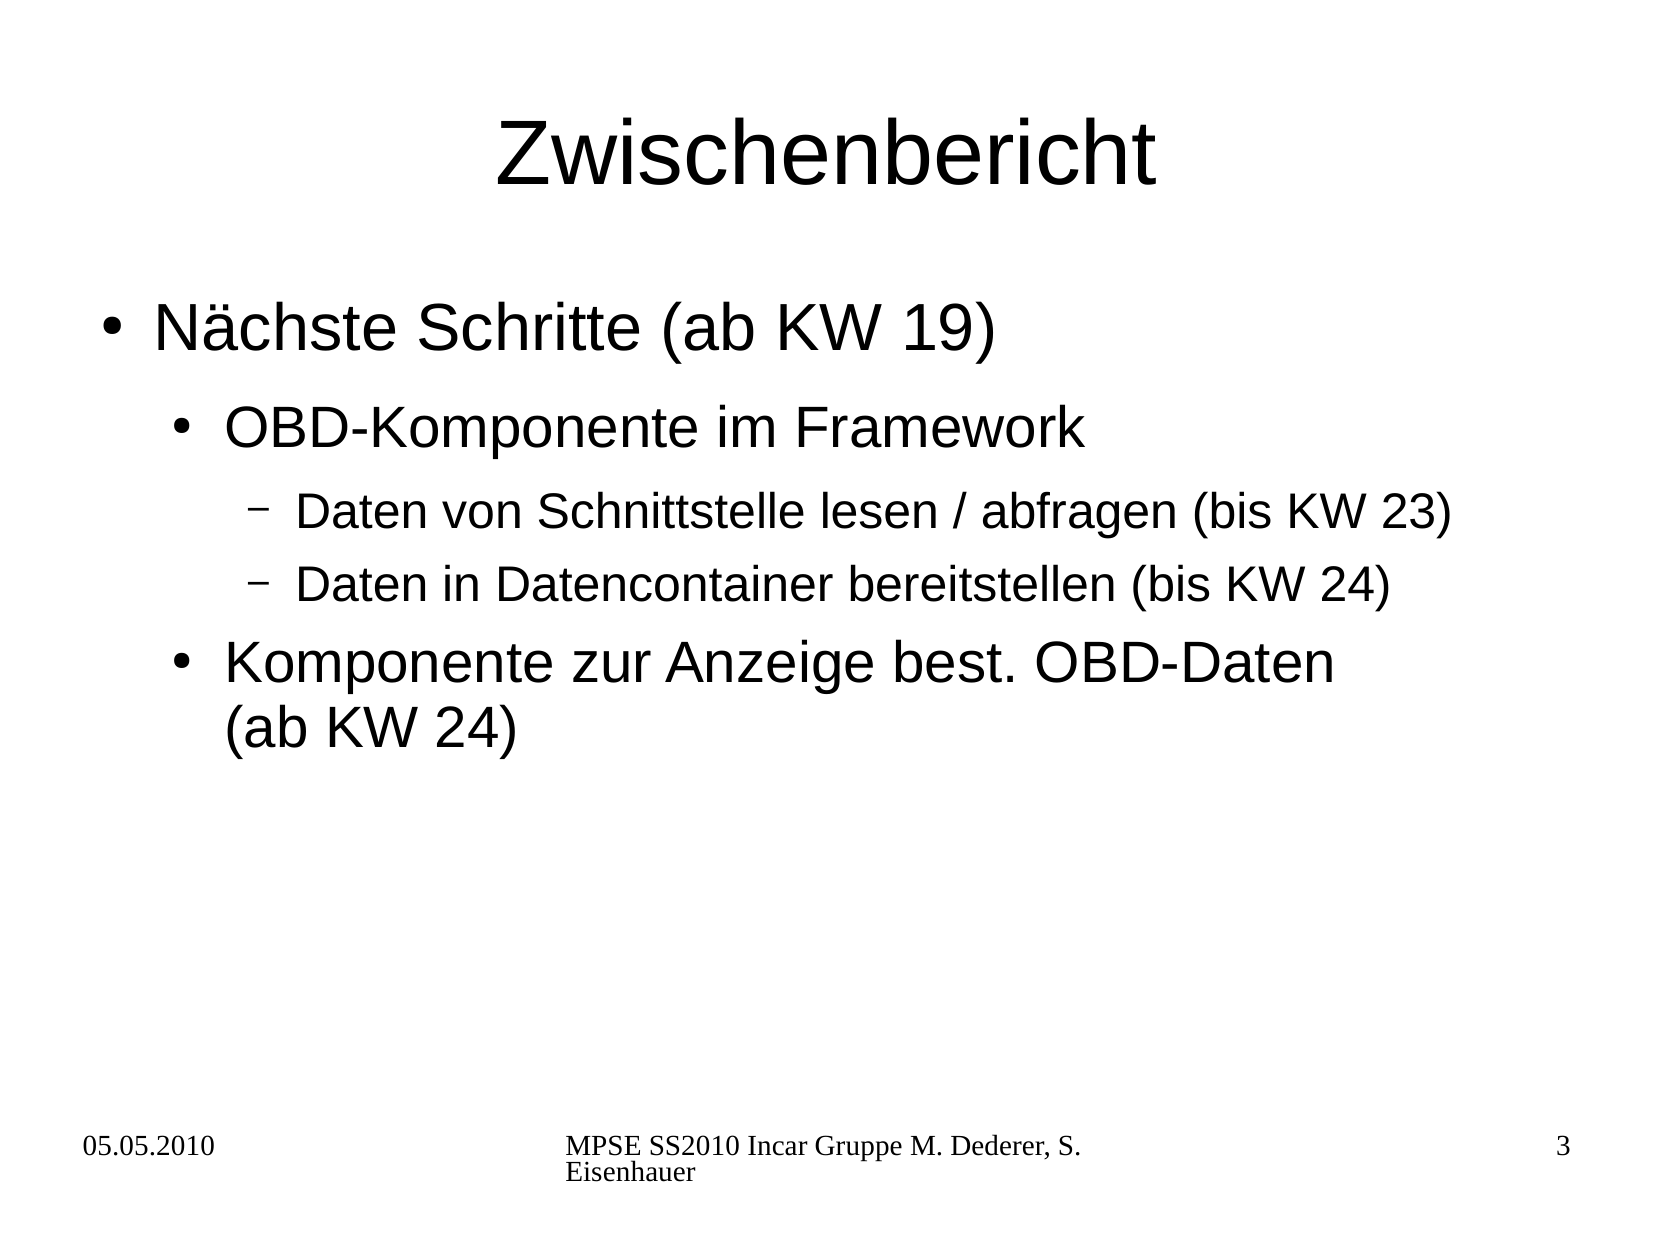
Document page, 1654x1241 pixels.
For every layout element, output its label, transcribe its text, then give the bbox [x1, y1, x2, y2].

list Nächste Schritte (ab KW 19) OBD-Komponente im Framework Daten von Schnittstelle lesen / abfragen (bis KW 23) Daten in Datencontainer bereitstellen (bis KW 24) Komponente zur Anzeige best. OBD-Daten (ab KW 24) [82, 290, 1571, 1094]
title Zwischenbericht [82, 56, 1571, 250]
